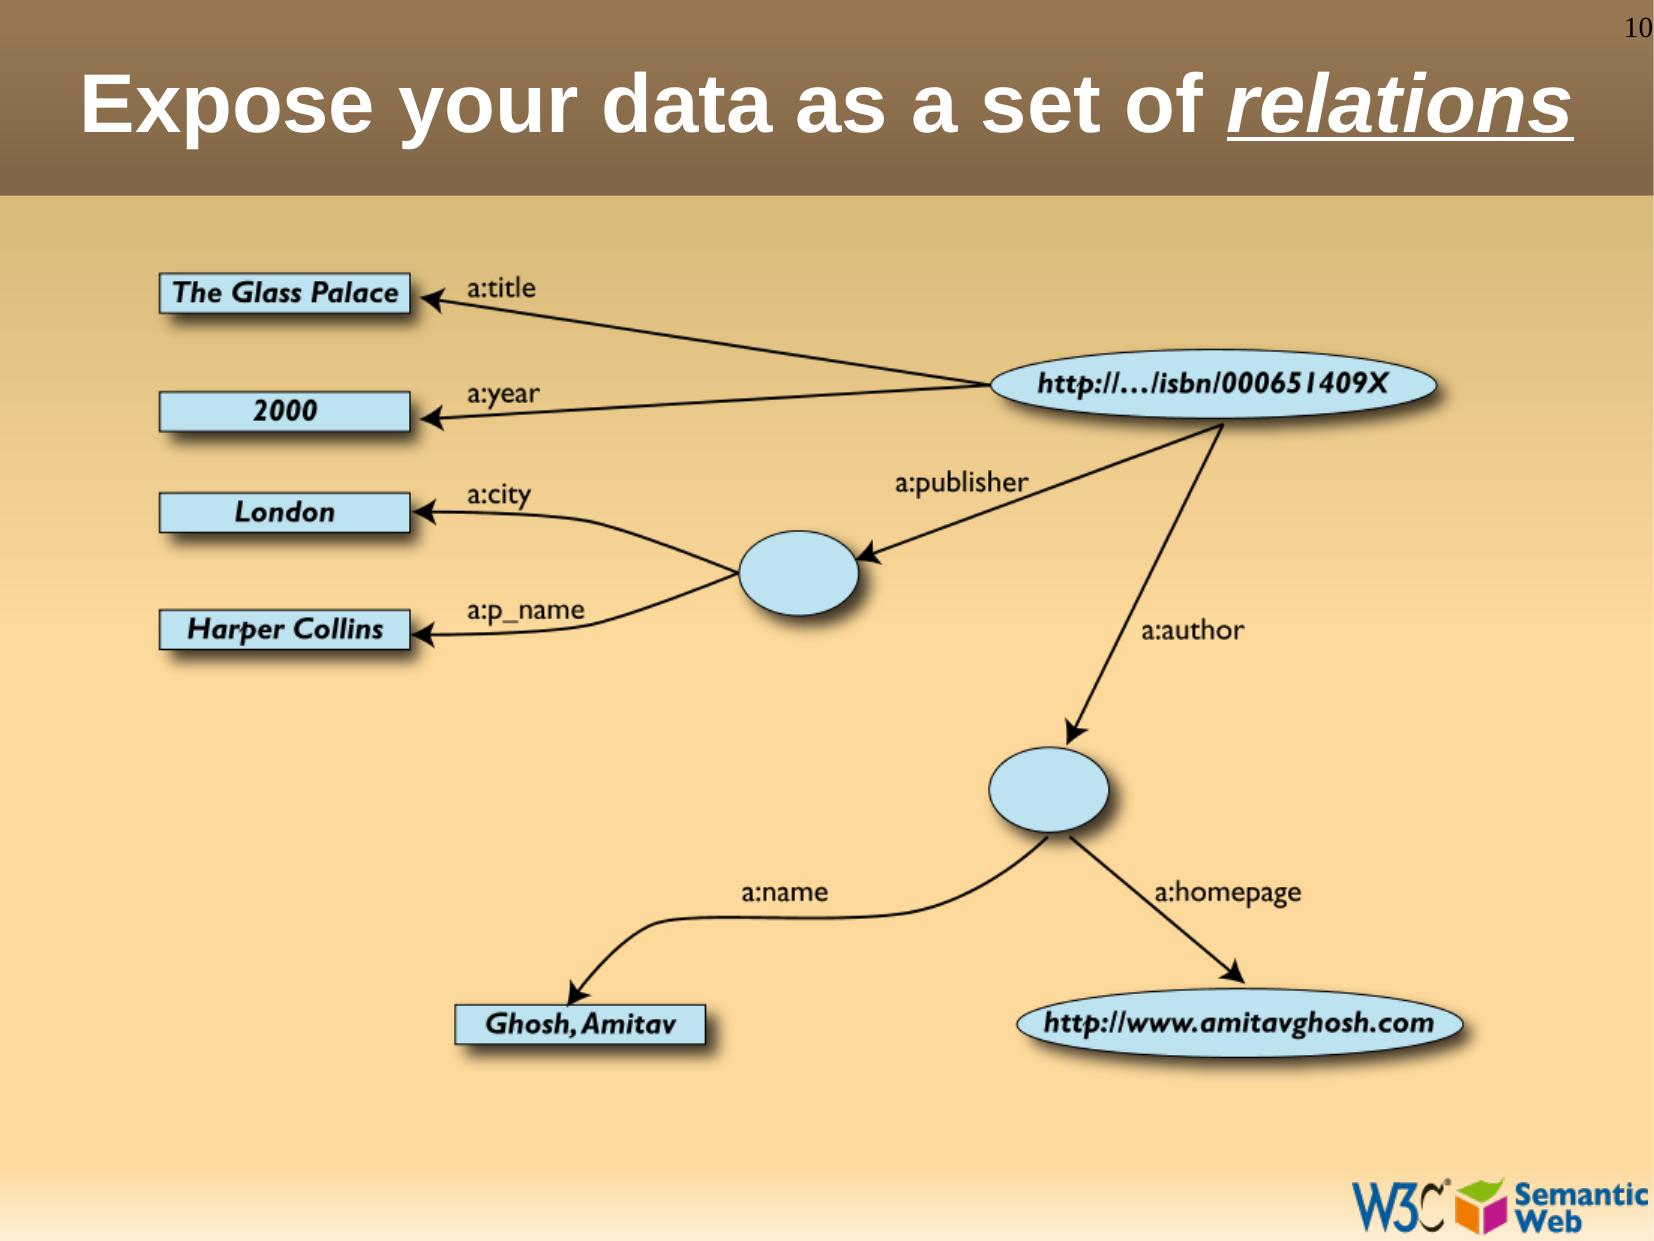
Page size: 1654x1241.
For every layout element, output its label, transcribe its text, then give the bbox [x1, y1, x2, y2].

title Expose your data as a set of relations [0, 0, 1654, 207]
picture [0, 207, 1654, 1241]
